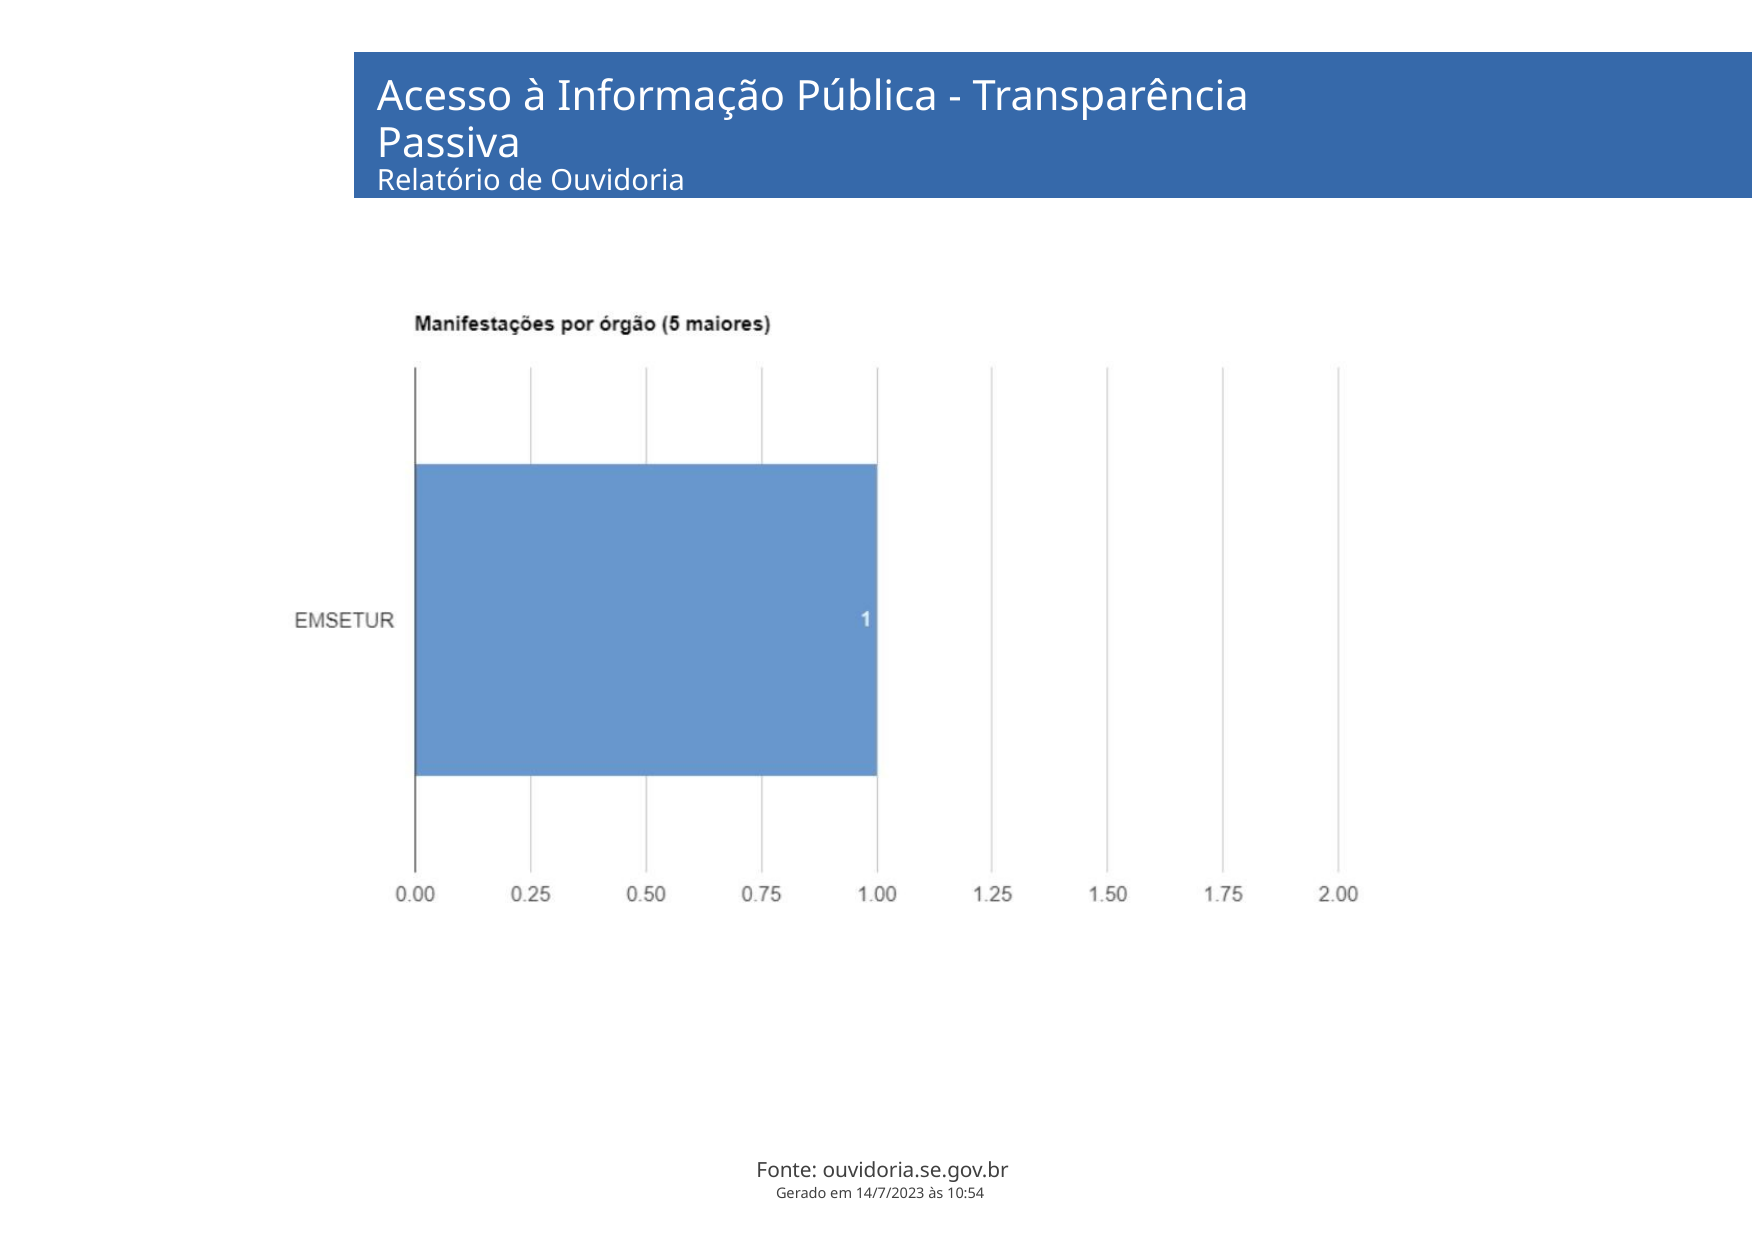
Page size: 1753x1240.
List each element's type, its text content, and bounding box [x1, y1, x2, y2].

text_box Fonte: ouvidoria.se.gov.br Gerado em 14/7/2023 às 10:54 [756, 1158, 1023, 1202]
text_box [354, 52, 1752, 198]
text_box [155, 211, 1599, 1028]
text_box Acesso à Informação Pública - Transparência Passiva Relatório de Ouvidoria EMSETUR - Maio a Maio de 2023 [376, 72, 1403, 228]
